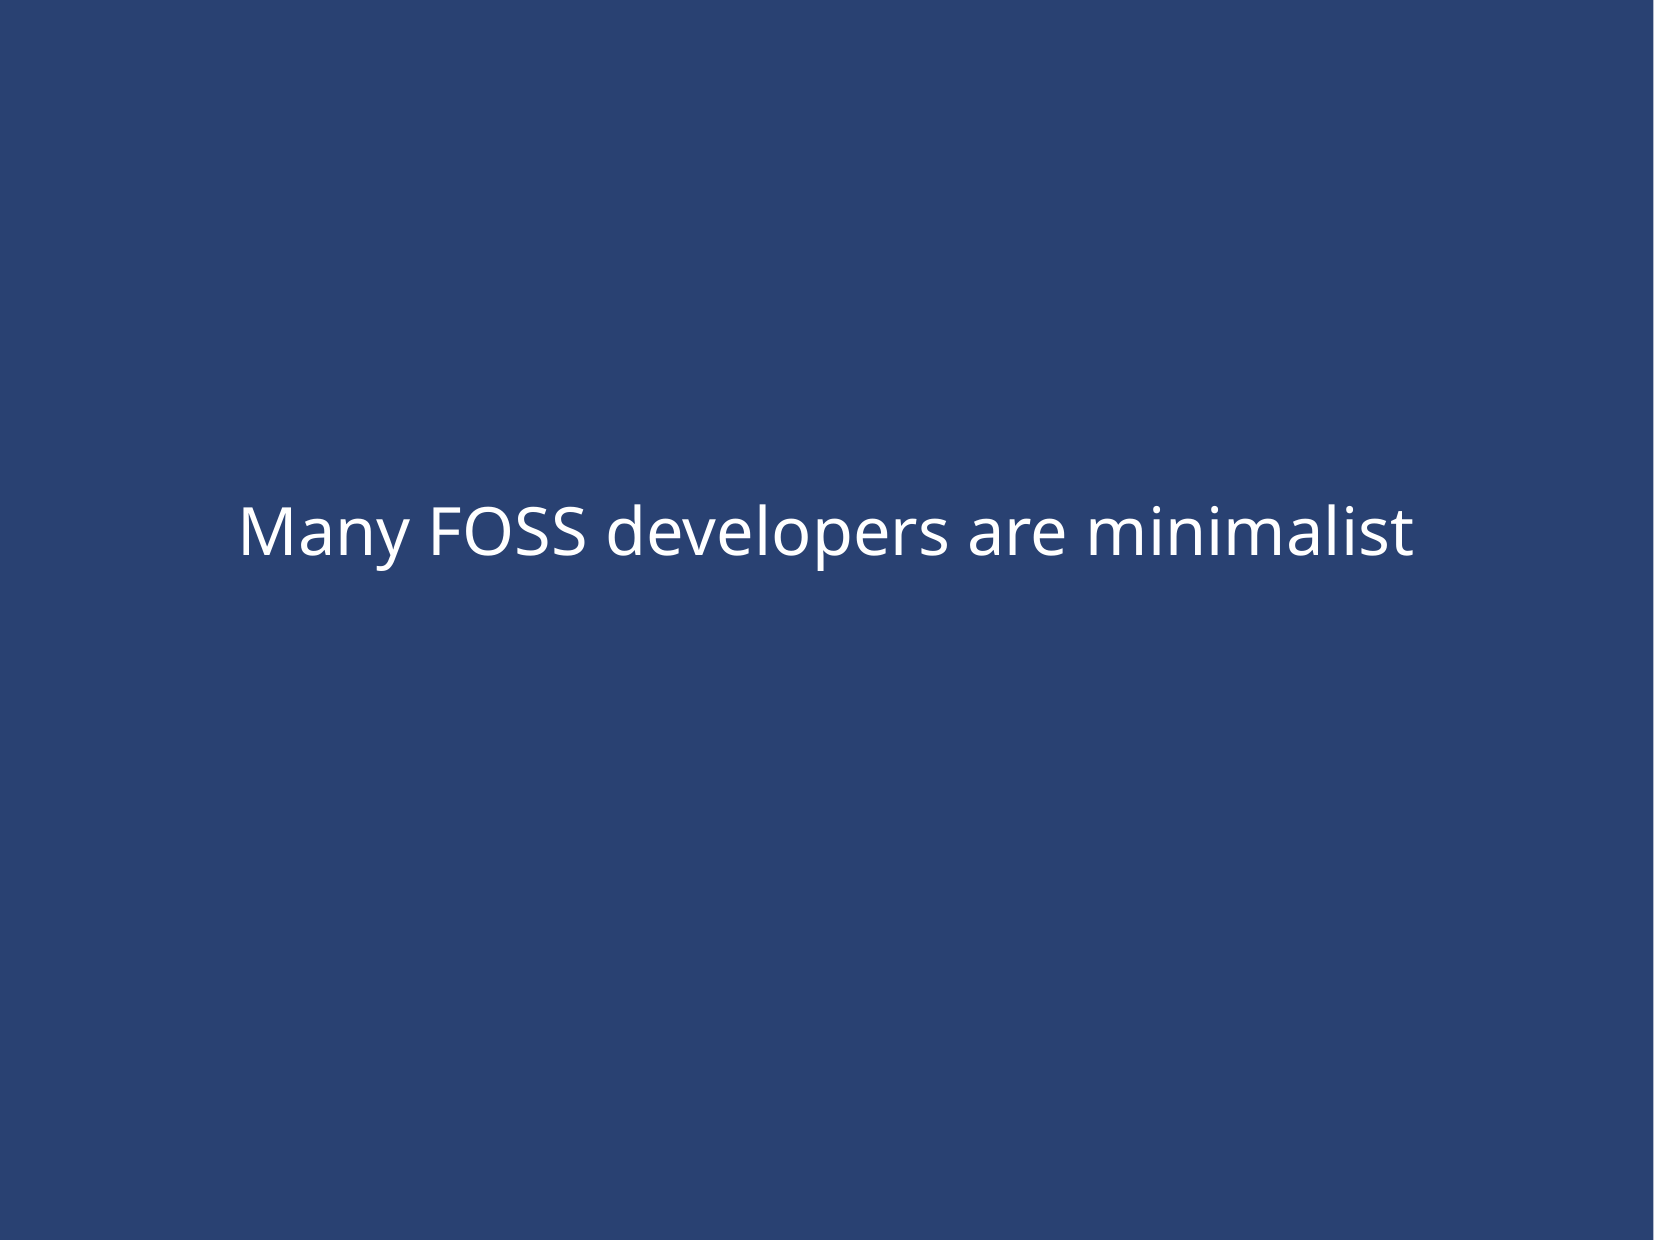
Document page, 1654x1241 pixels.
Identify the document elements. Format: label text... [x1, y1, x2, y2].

subtitle Many FOSS developers are minimalist [82, 49, 1571, 1109]
